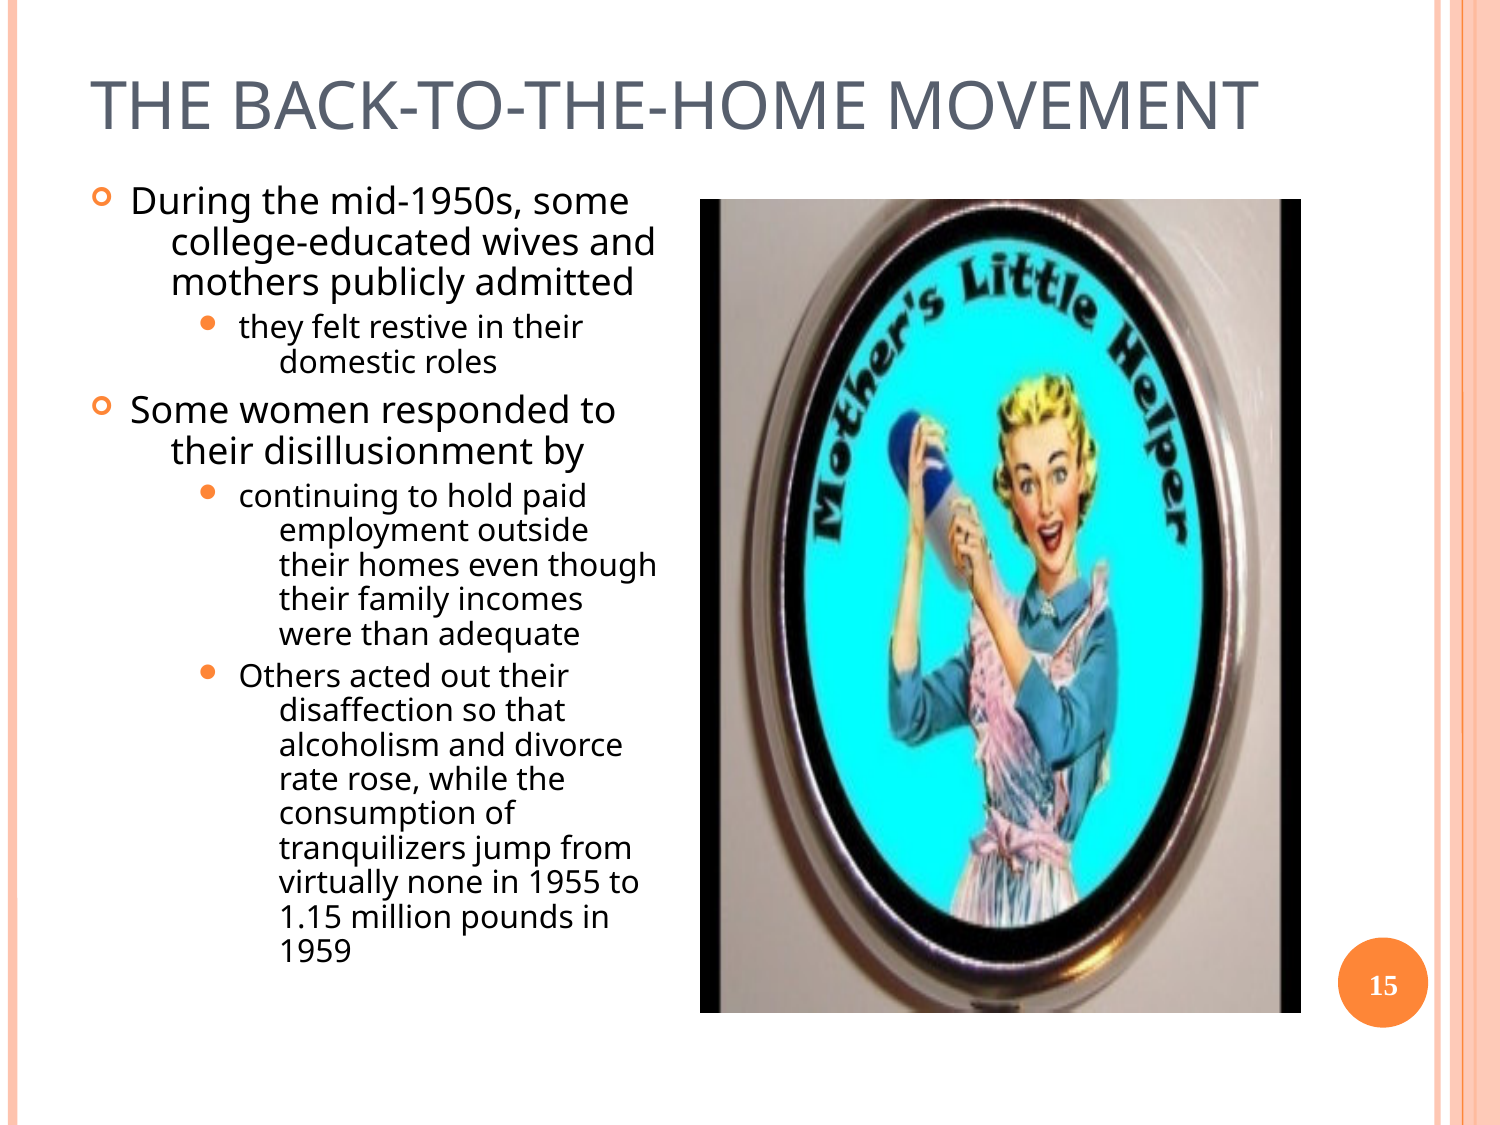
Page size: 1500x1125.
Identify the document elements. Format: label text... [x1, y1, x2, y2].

title The Back-to-the-Home Movement [75, 45, 1300, 150]
picture [700, 200, 1301, 1013]
list During the mid-1950s, some college-educated wives and mothers publicly admitted they felt restive in their domestic roles Some women responded to their disillusionment by continuing to hold paid employment outside their homes even though their family incomes were than adequate Others acted out their disaffection so that alcoholism and divorce rate rose, while the consumption of tranquilizers jump from virtually none in 1955 to 1.15 million pounds in 1959 [75, 174, 676, 1038]
text_box [1333, 940, 1434, 1027]
